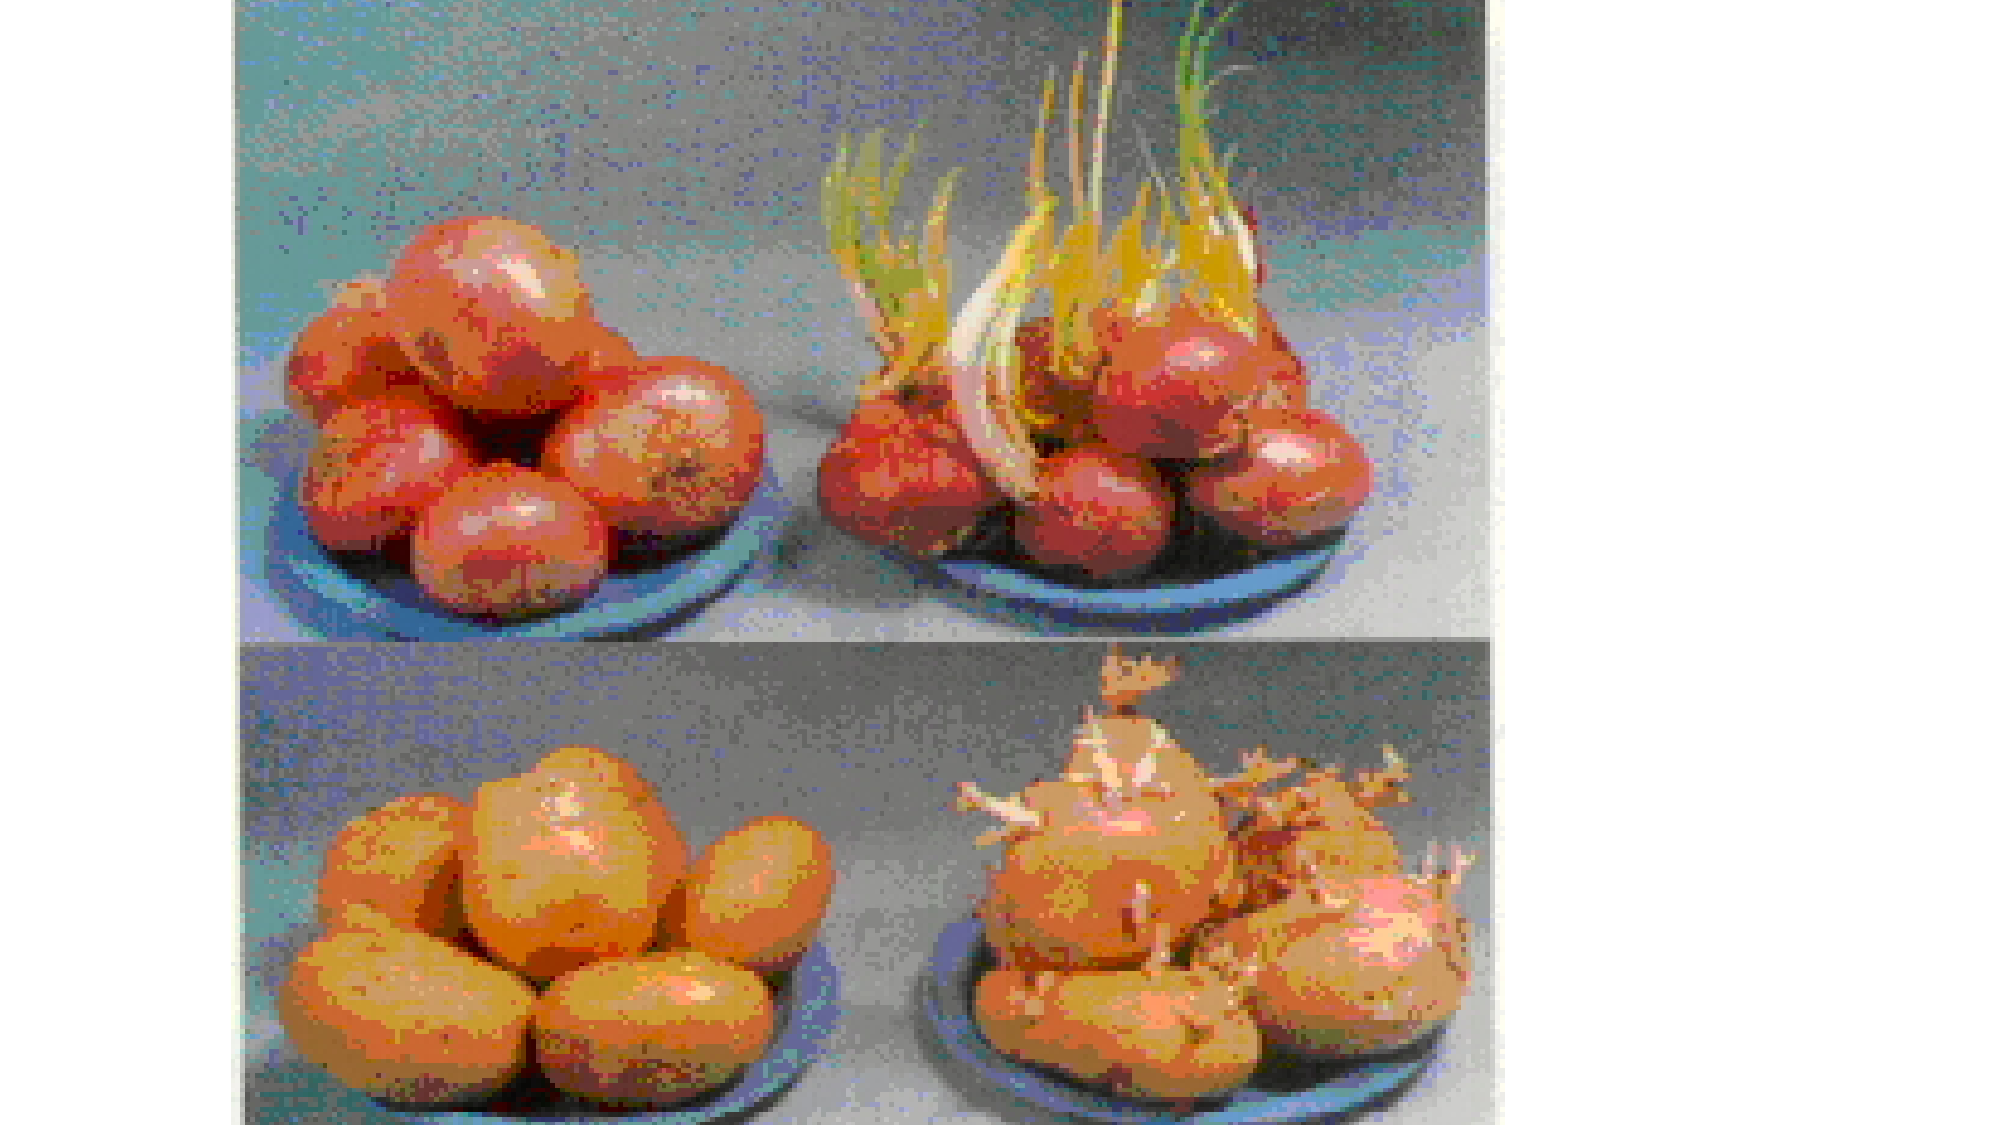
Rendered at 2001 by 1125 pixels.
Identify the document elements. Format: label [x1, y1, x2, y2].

picture [231, 0, 1505, 1125]
